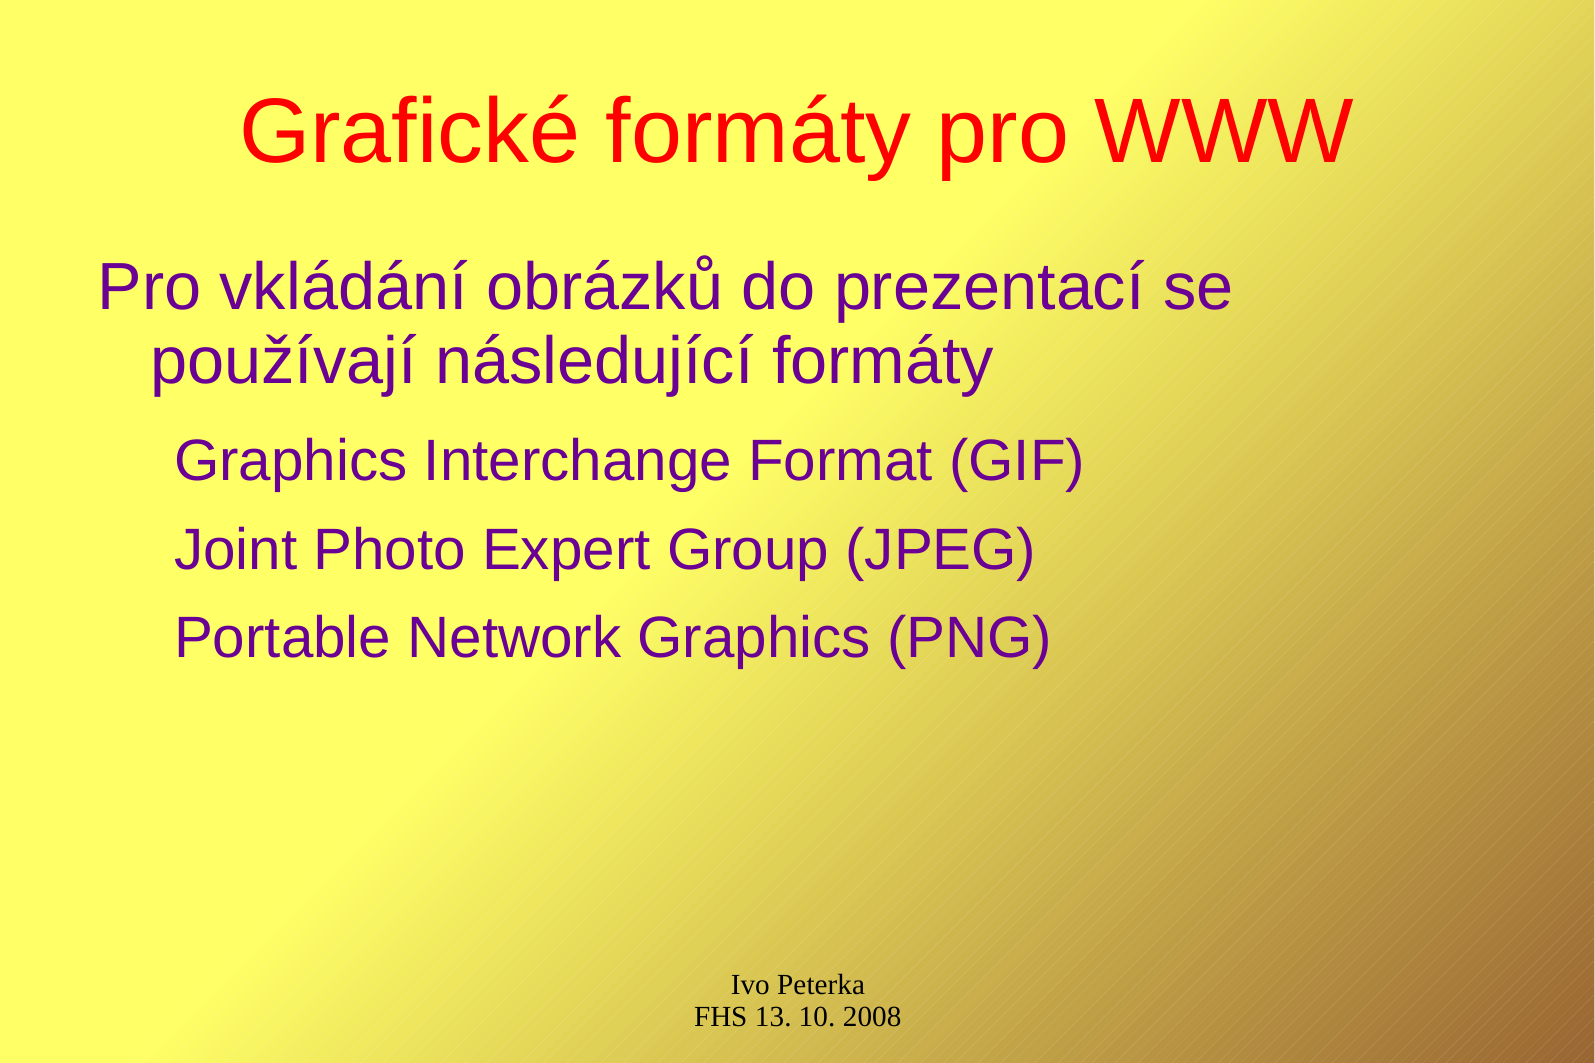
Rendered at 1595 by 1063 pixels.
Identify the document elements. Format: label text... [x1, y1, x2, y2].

title Grafické formáty pro WWW [79, 49, 1515, 213]
list Pro vkládání obrázků do prezentací se používají následující formáty Graphics Interchange Format (GIF) Joint Photo Expert Group (JPEG) Portable Network Graphics (PNG) [79, 248, 1515, 936]
